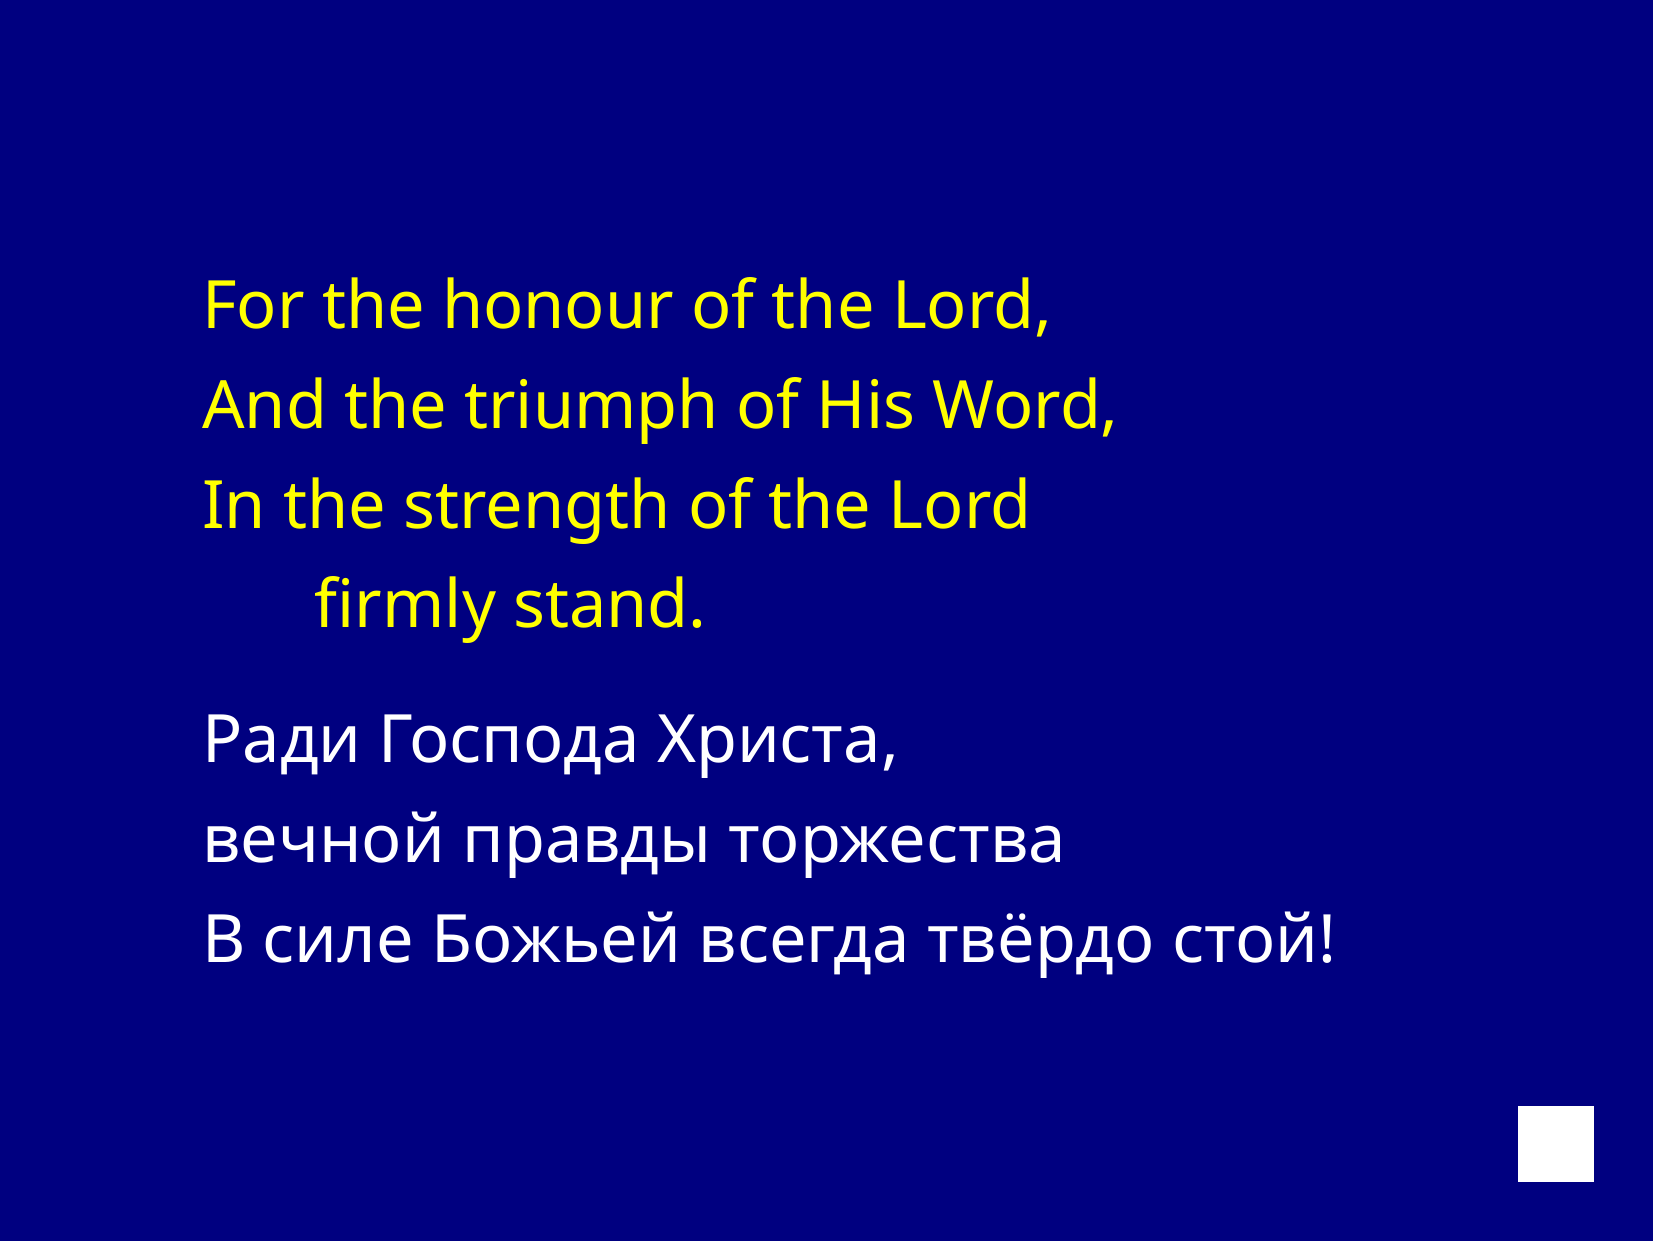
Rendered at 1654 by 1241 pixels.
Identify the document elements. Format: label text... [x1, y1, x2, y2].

text_box For the honour of the Lord, And the triumph of His Word, In the strength of the Lord firmly stand. [75, 150, 1576, 638]
text_box Ради Господа Христа, вечной правды торжества В силе Божьей всегда твёрдо стой! [75, 675, 1576, 1163]
text_box [1518, 1106, 1594, 1182]
